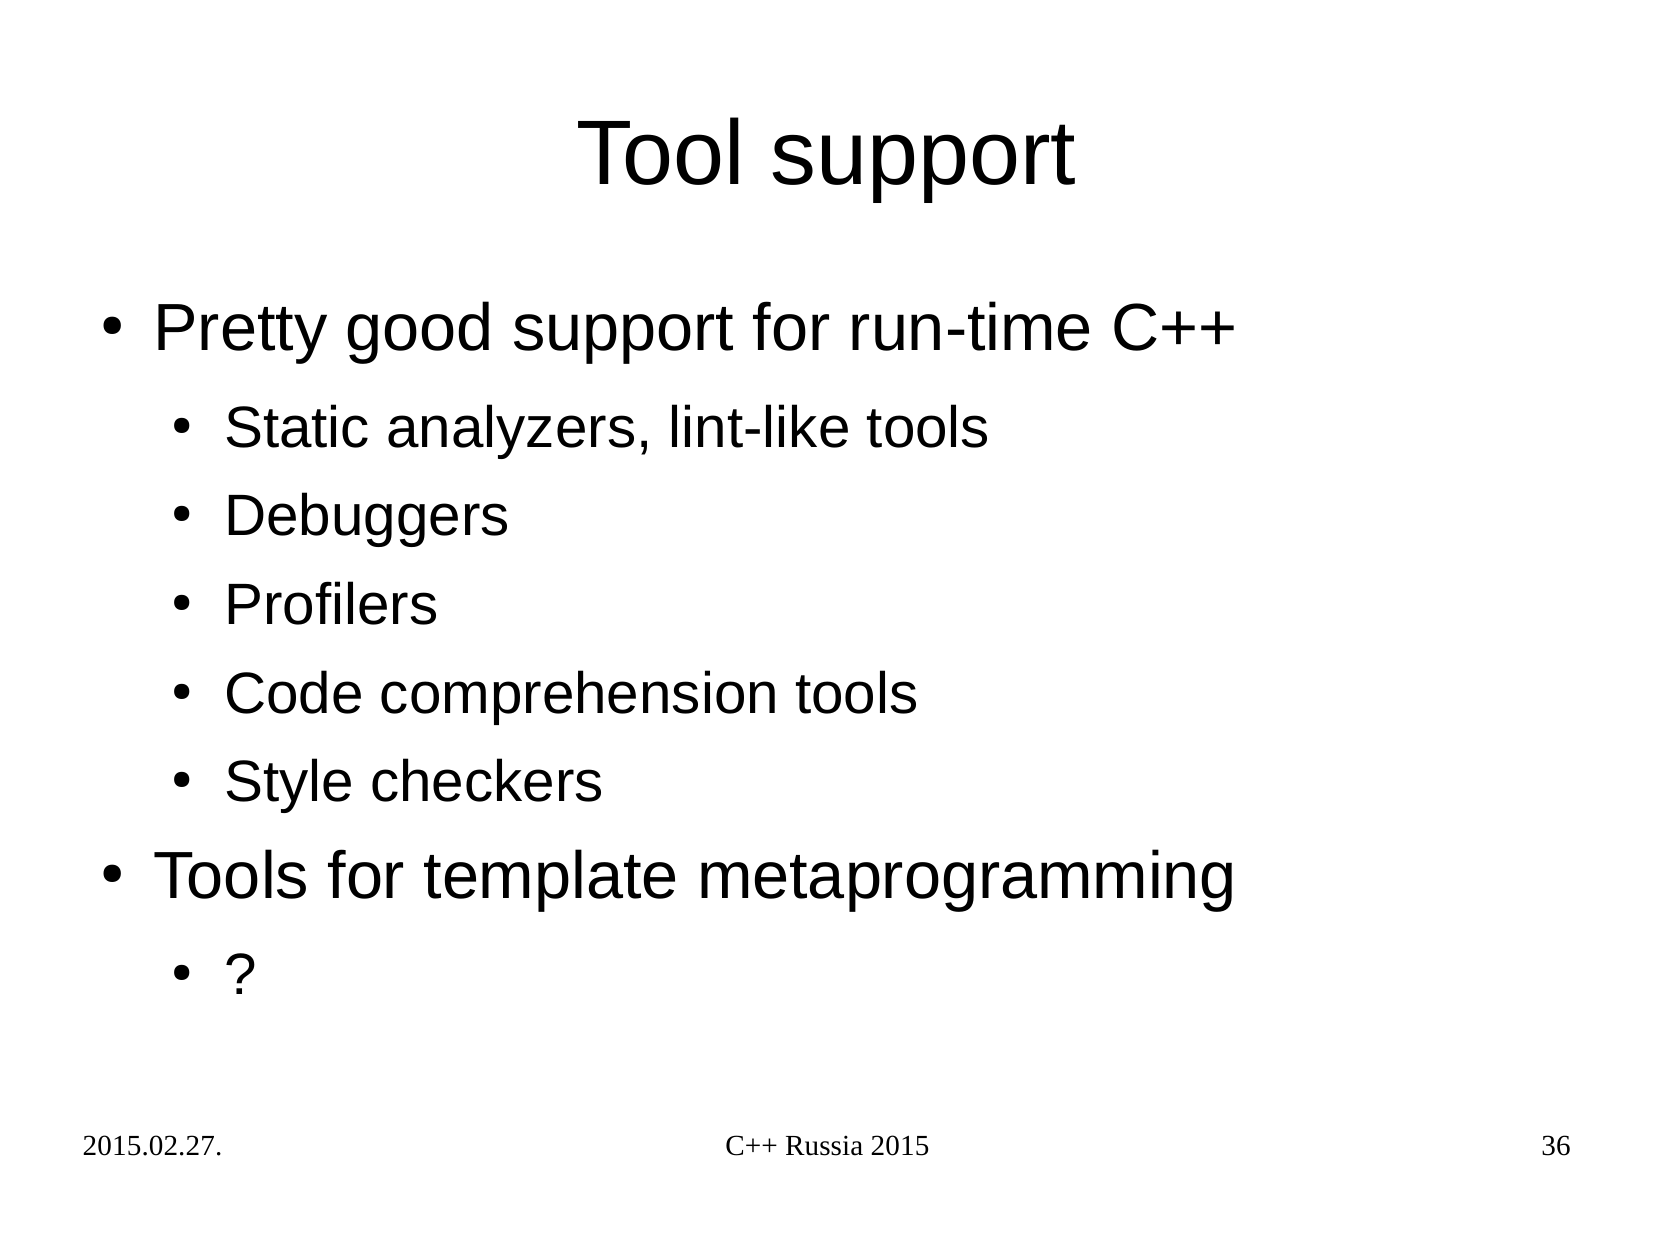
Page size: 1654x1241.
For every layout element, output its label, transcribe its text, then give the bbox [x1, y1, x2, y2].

title Tool support [82, 49, 1571, 257]
list Pretty good support for run-time C++ Static analyzers, lint-like tools Debuggers Profilers Code comprehension tools Style checkers Tools for template metaprogramming ? [82, 290, 1571, 1010]
